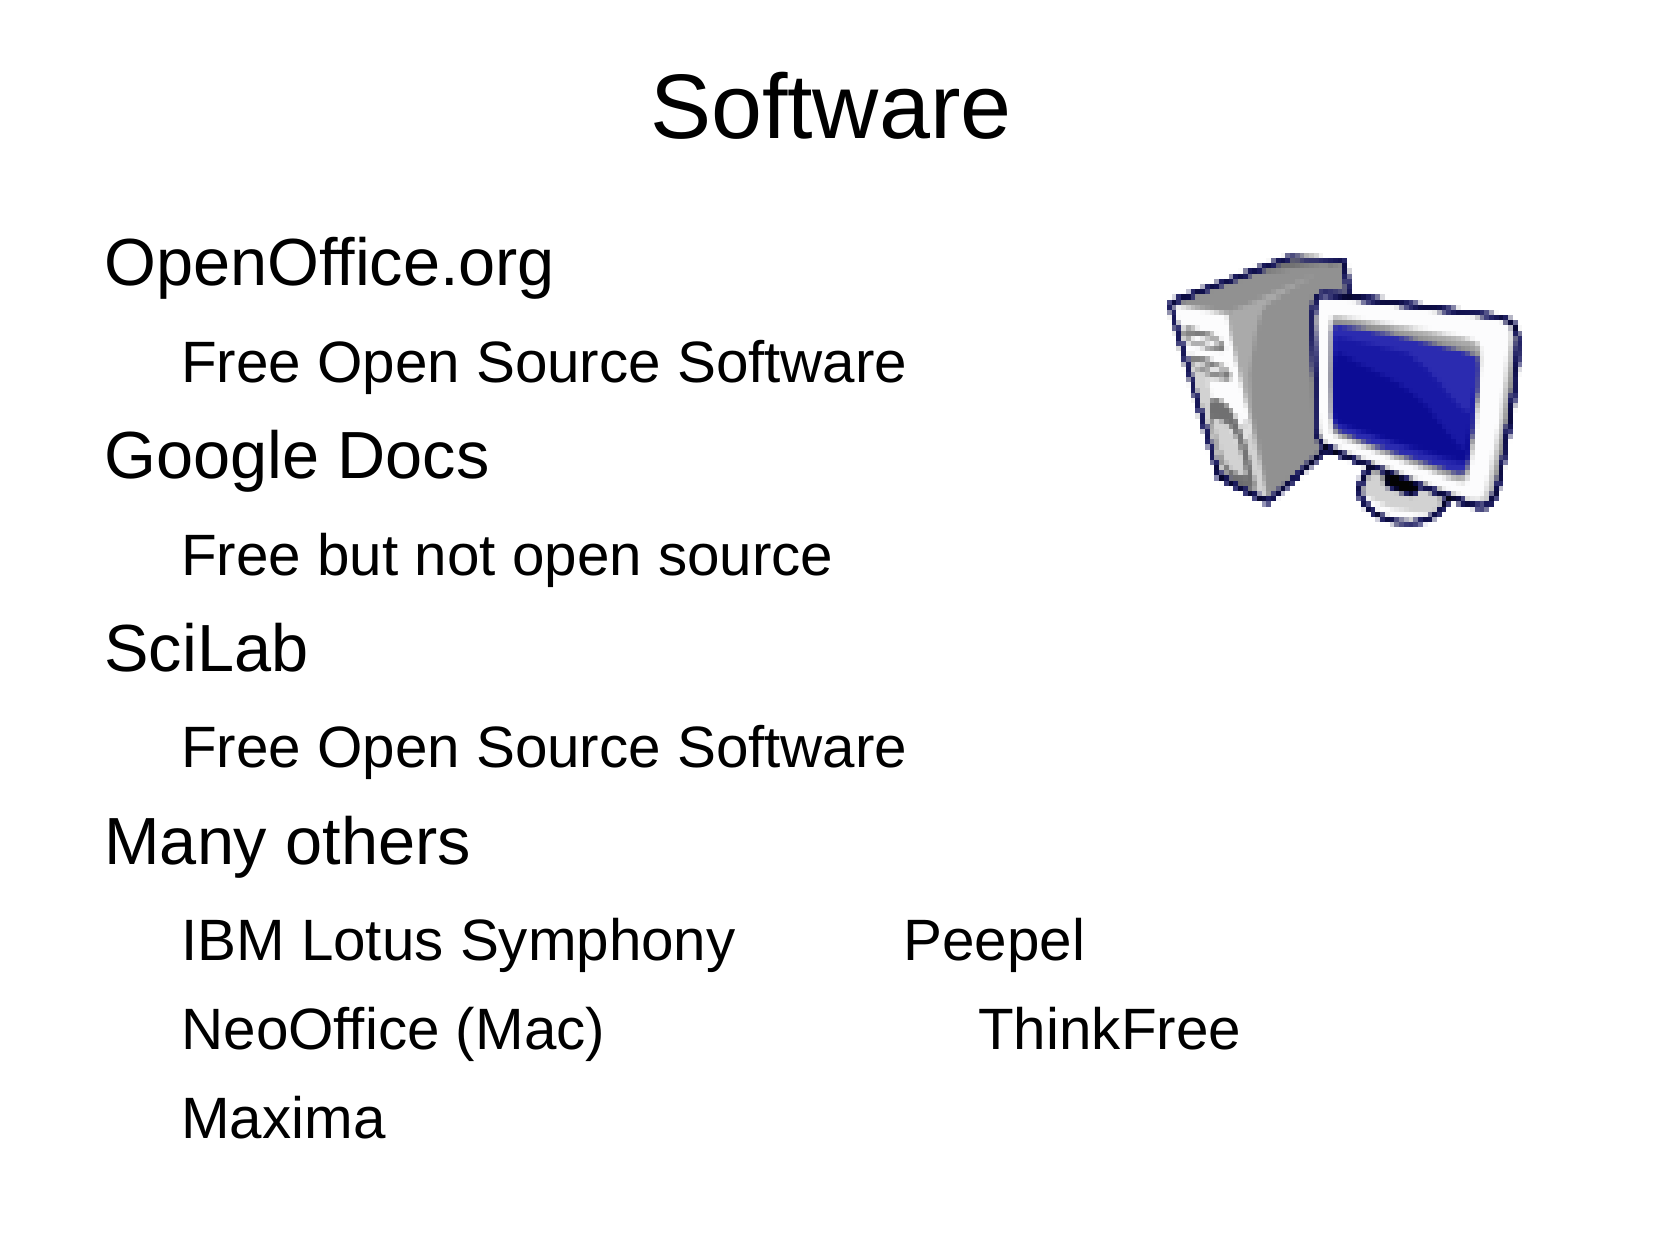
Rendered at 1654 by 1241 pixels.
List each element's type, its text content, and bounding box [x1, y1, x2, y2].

title Software [86, 37, 1576, 176]
picture [1158, 181, 1537, 595]
list OpenOffice.org Free Open Source Software Google Docs Free but not open source SciLab Free Open Source Software Many others IBM Lotus Symphony Peepel NeoOffice (Mac) ThinkFree Maxima [86, 225, 1576, 1201]
